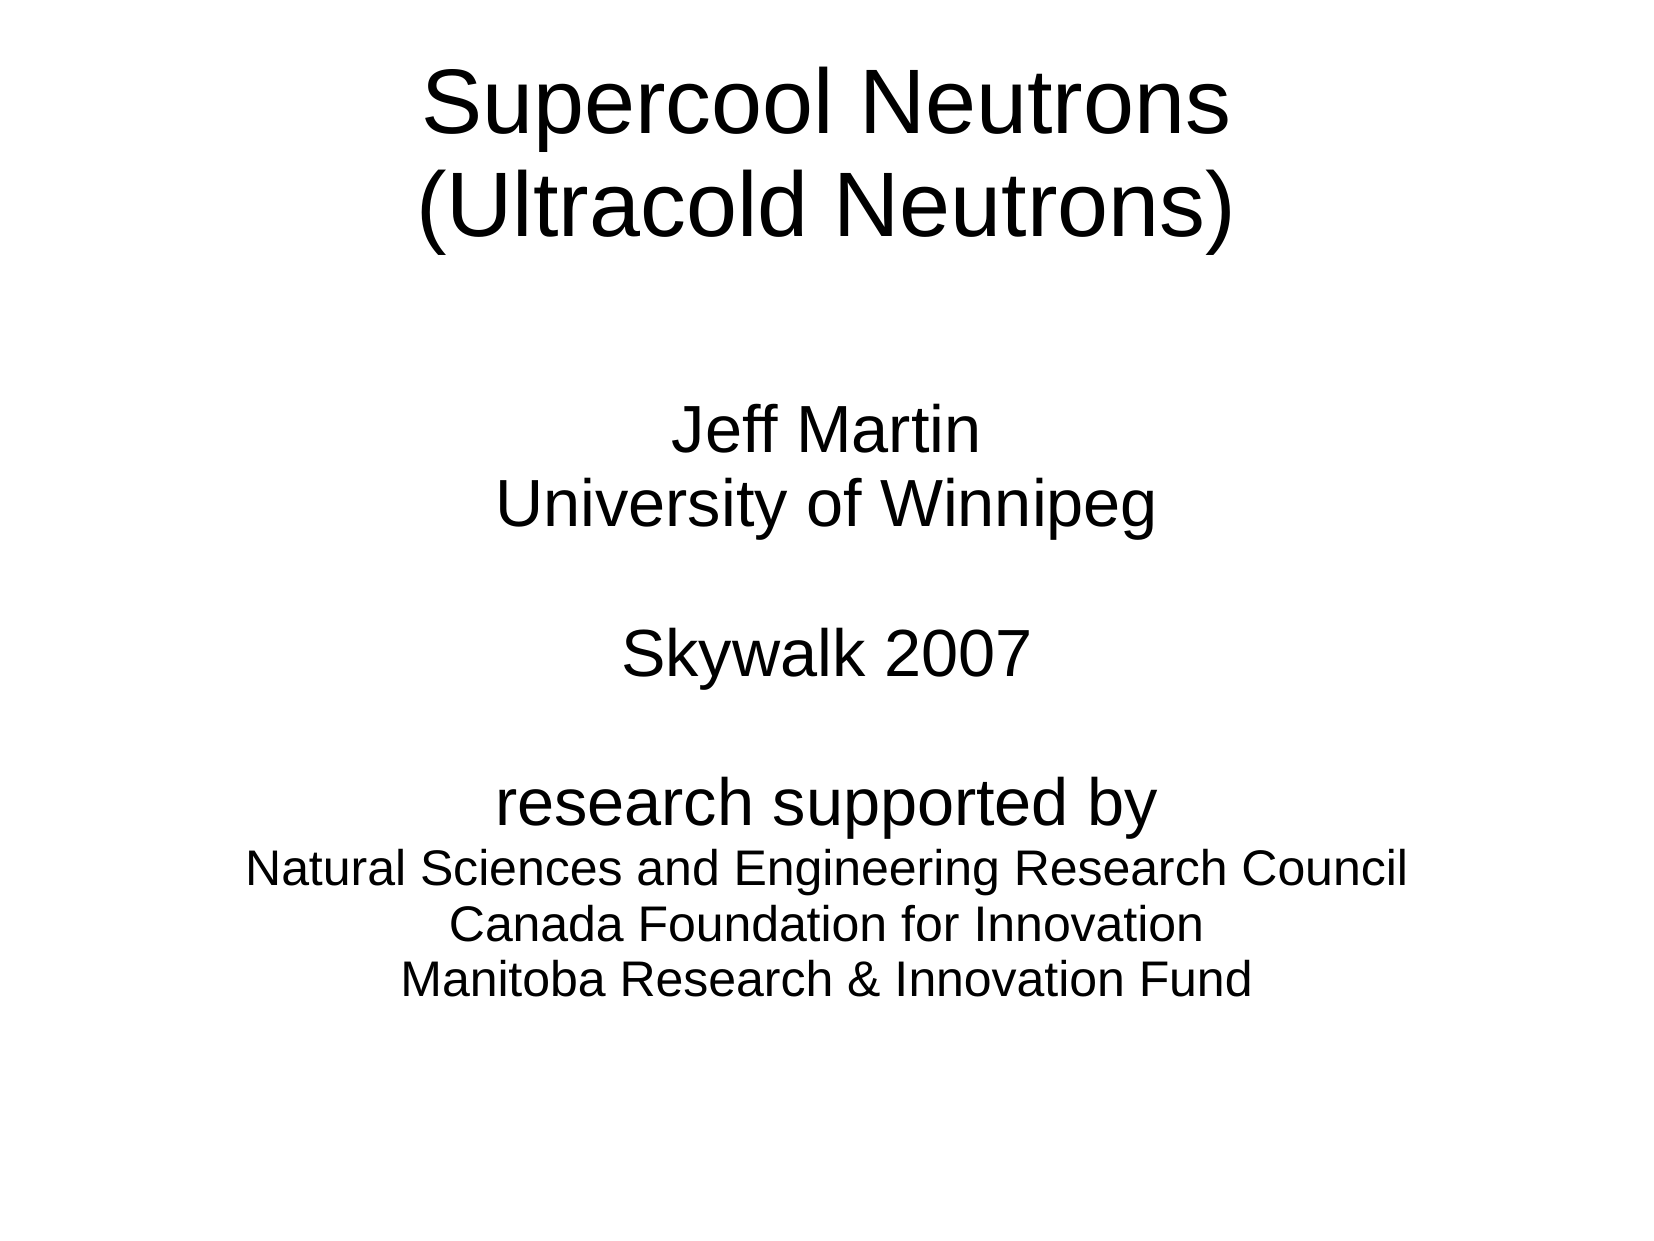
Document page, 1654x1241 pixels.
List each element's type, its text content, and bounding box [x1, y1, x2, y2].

subtitle Jeff Martin University of Winnipeg Skywalk 2007 research supported by Natural Sciences and Engineering Research Council Canada Foundation for Innovation Manitoba Research & Innovation Fund [82, 290, 1571, 1109]
title Supercool Neutrons (Ultracold Neutrons) [82, 16, 1571, 290]
